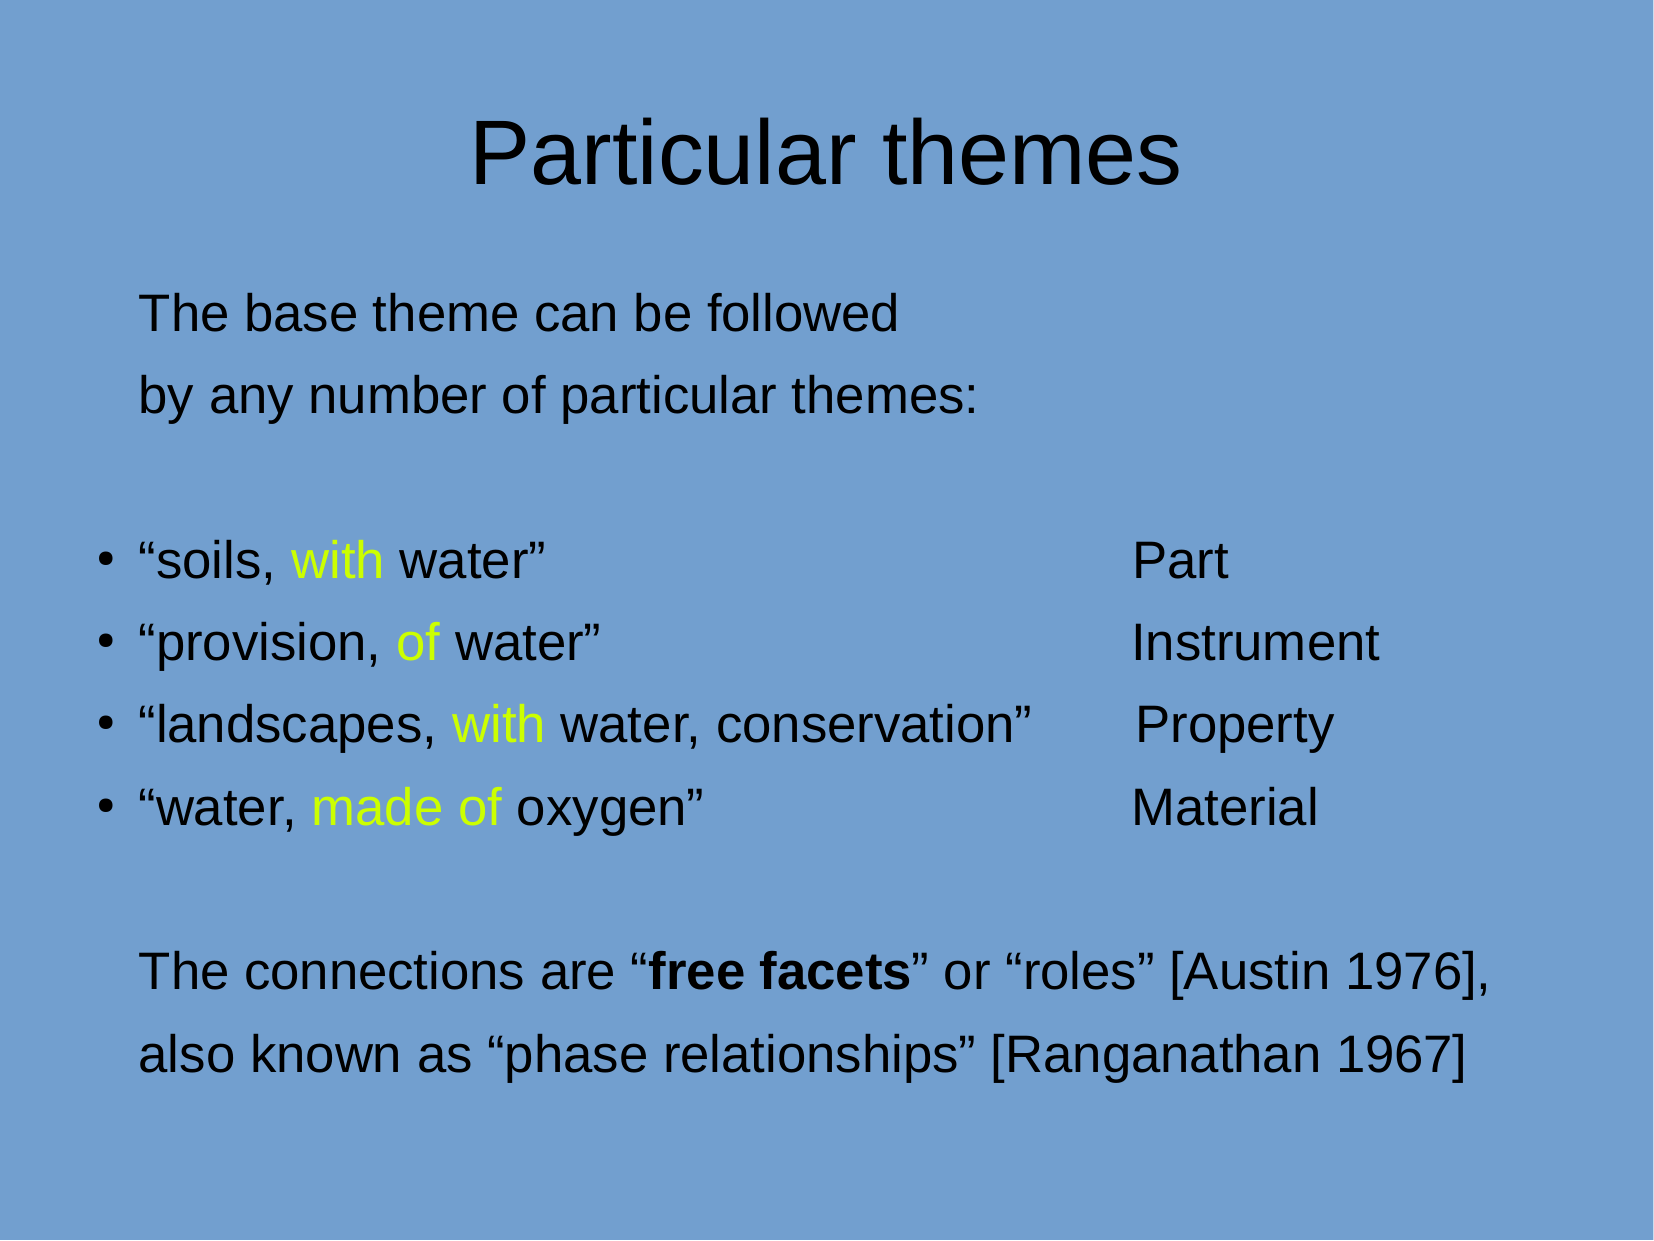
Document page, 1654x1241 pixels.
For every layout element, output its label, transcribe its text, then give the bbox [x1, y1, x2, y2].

title Particular themes [82, 49, 1571, 257]
list The base theme can be followed by any number of particular themes: “soils, with water” Part “provision, of water” Instrument “landscapes, with water, conservation” Property “water, made of oxygen” Material The connections are “free facets” or “roles” [Austin 1976], also known as “phase relationships” [Ranganathan 1967] [82, 283, 1595, 1111]
